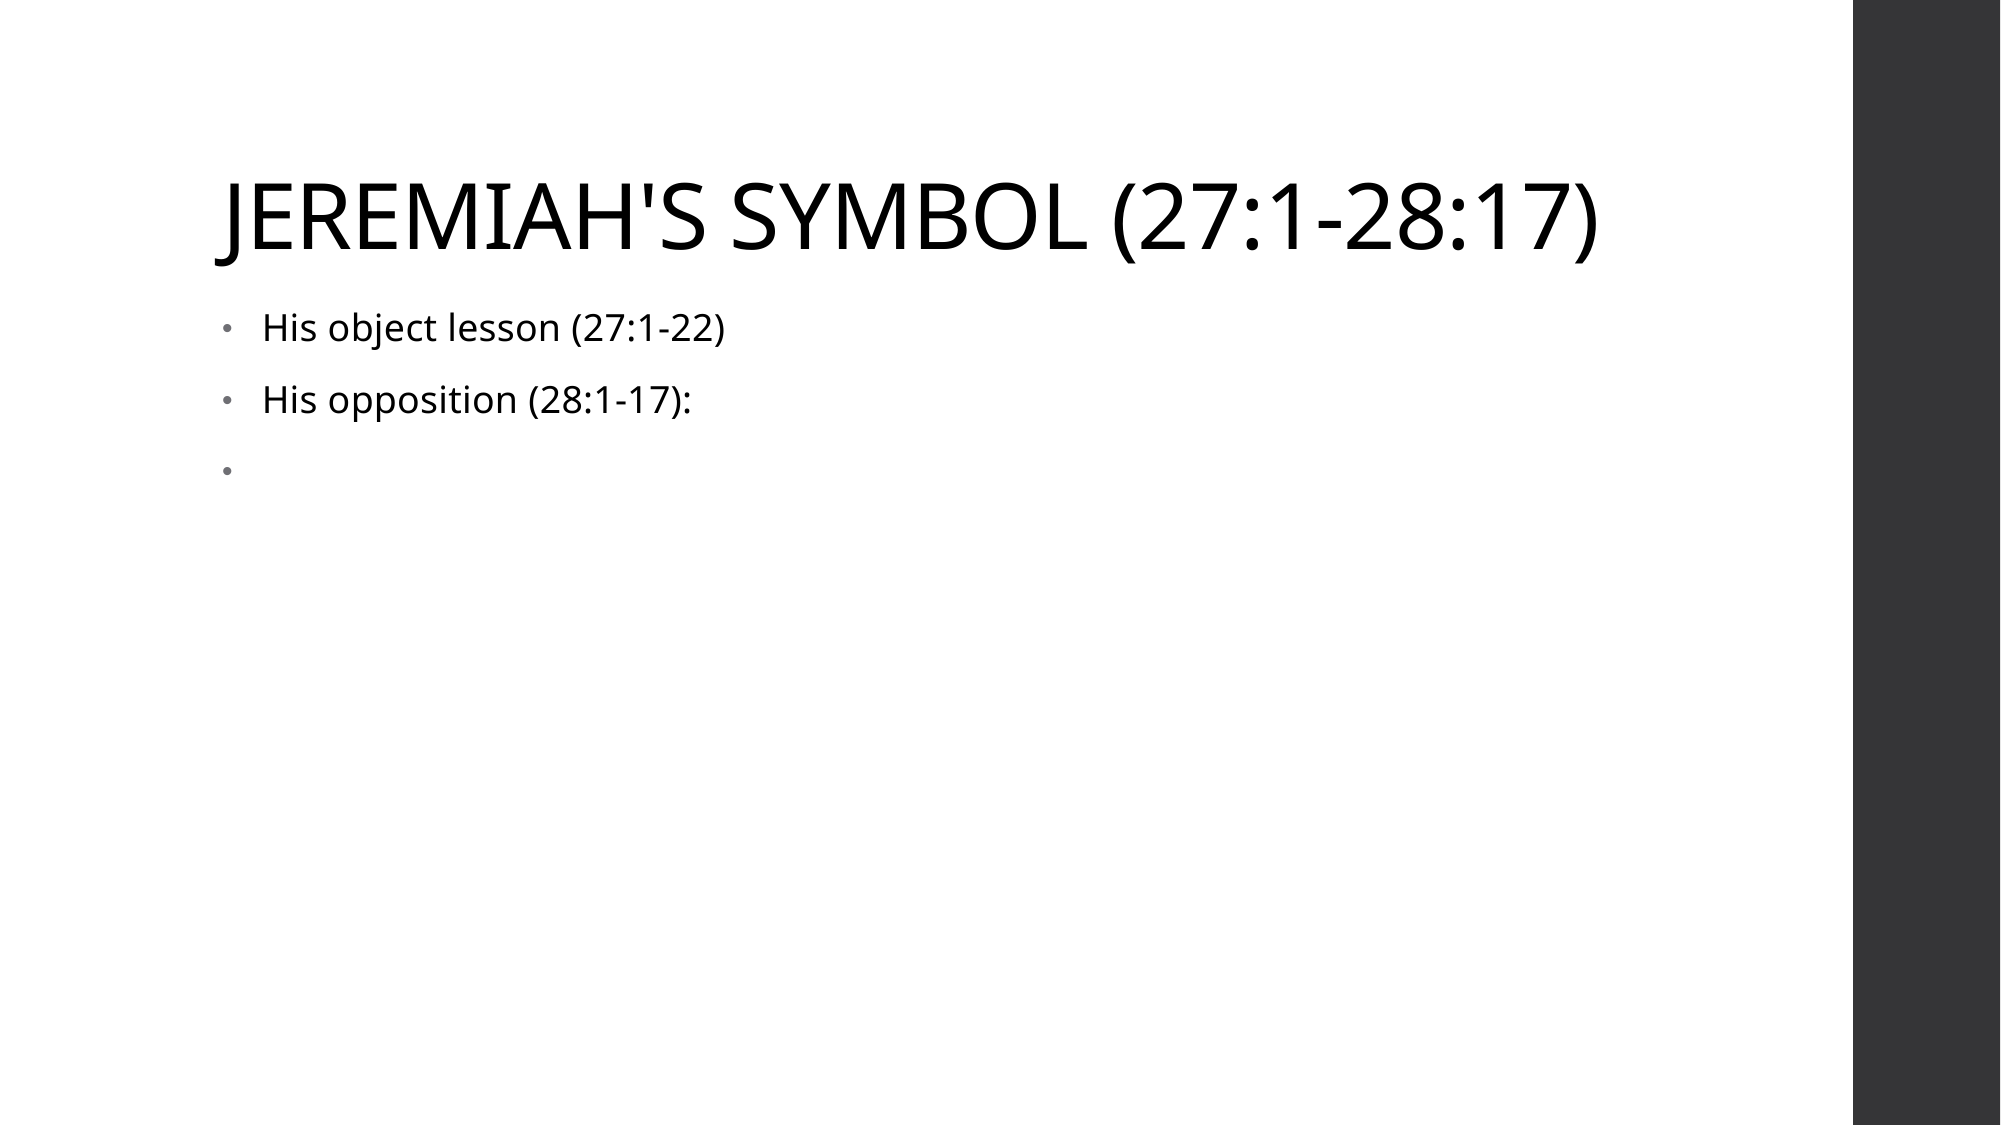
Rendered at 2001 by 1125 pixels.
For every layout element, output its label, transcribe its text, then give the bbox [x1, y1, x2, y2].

title JEREMIAH'S SYMBOL (27:1-28:17) [206, 60, 1797, 278]
list His object lesson (27:1-22) His opposition (28:1-17): [206, 299, 1617, 1014]
